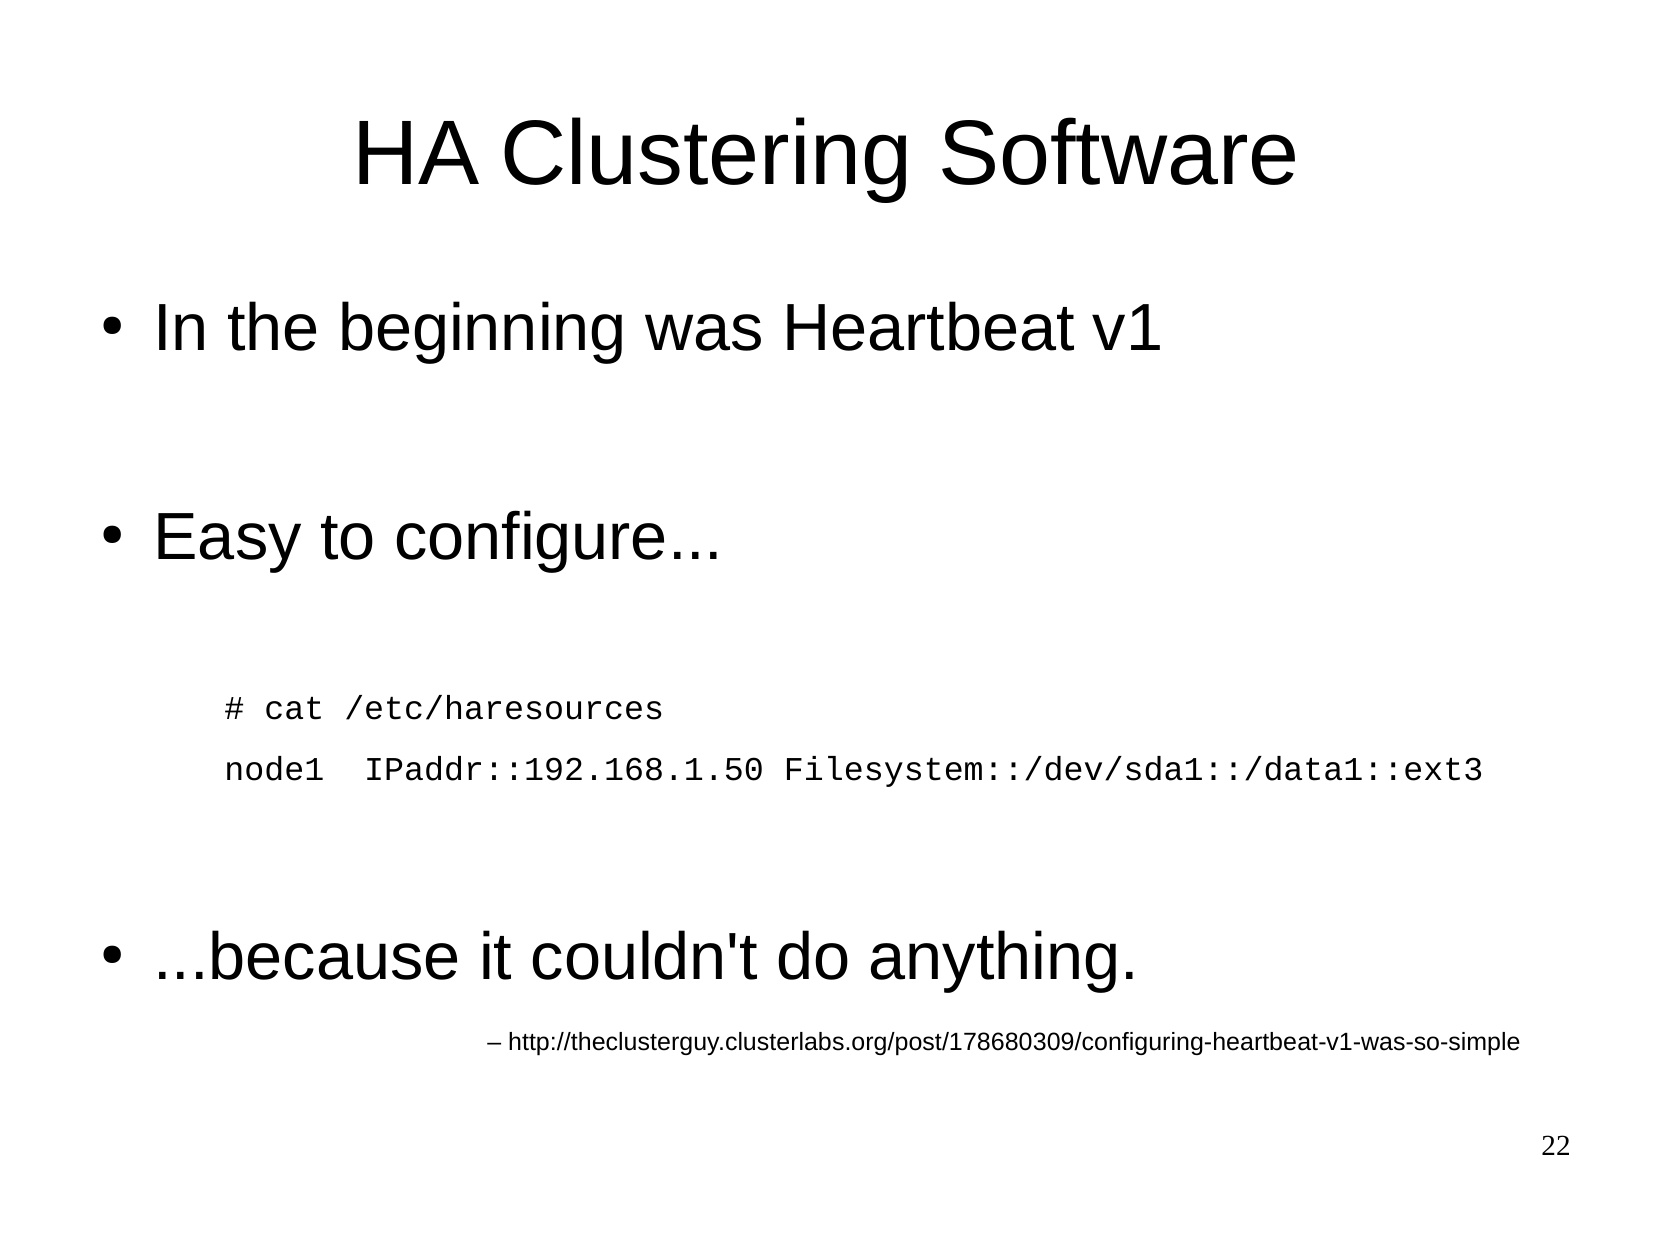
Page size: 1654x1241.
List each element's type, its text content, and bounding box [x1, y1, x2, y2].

list In the beginning was Heartbeat v1 Easy to configure... # cat /etc/haresources node1 IPaddr::192.168.1.50 Filesystem::/dev/sda1::/data1::ext3 ...because it couldn't do anything. [82, 290, 1571, 1109]
text_box – http://theclusterguy.clusterlabs.org/post/178680309/configuring-heartbeat-v1-was-so-simple [472, 1020, 1565, 1063]
title HA Clustering Software [82, 49, 1571, 257]
